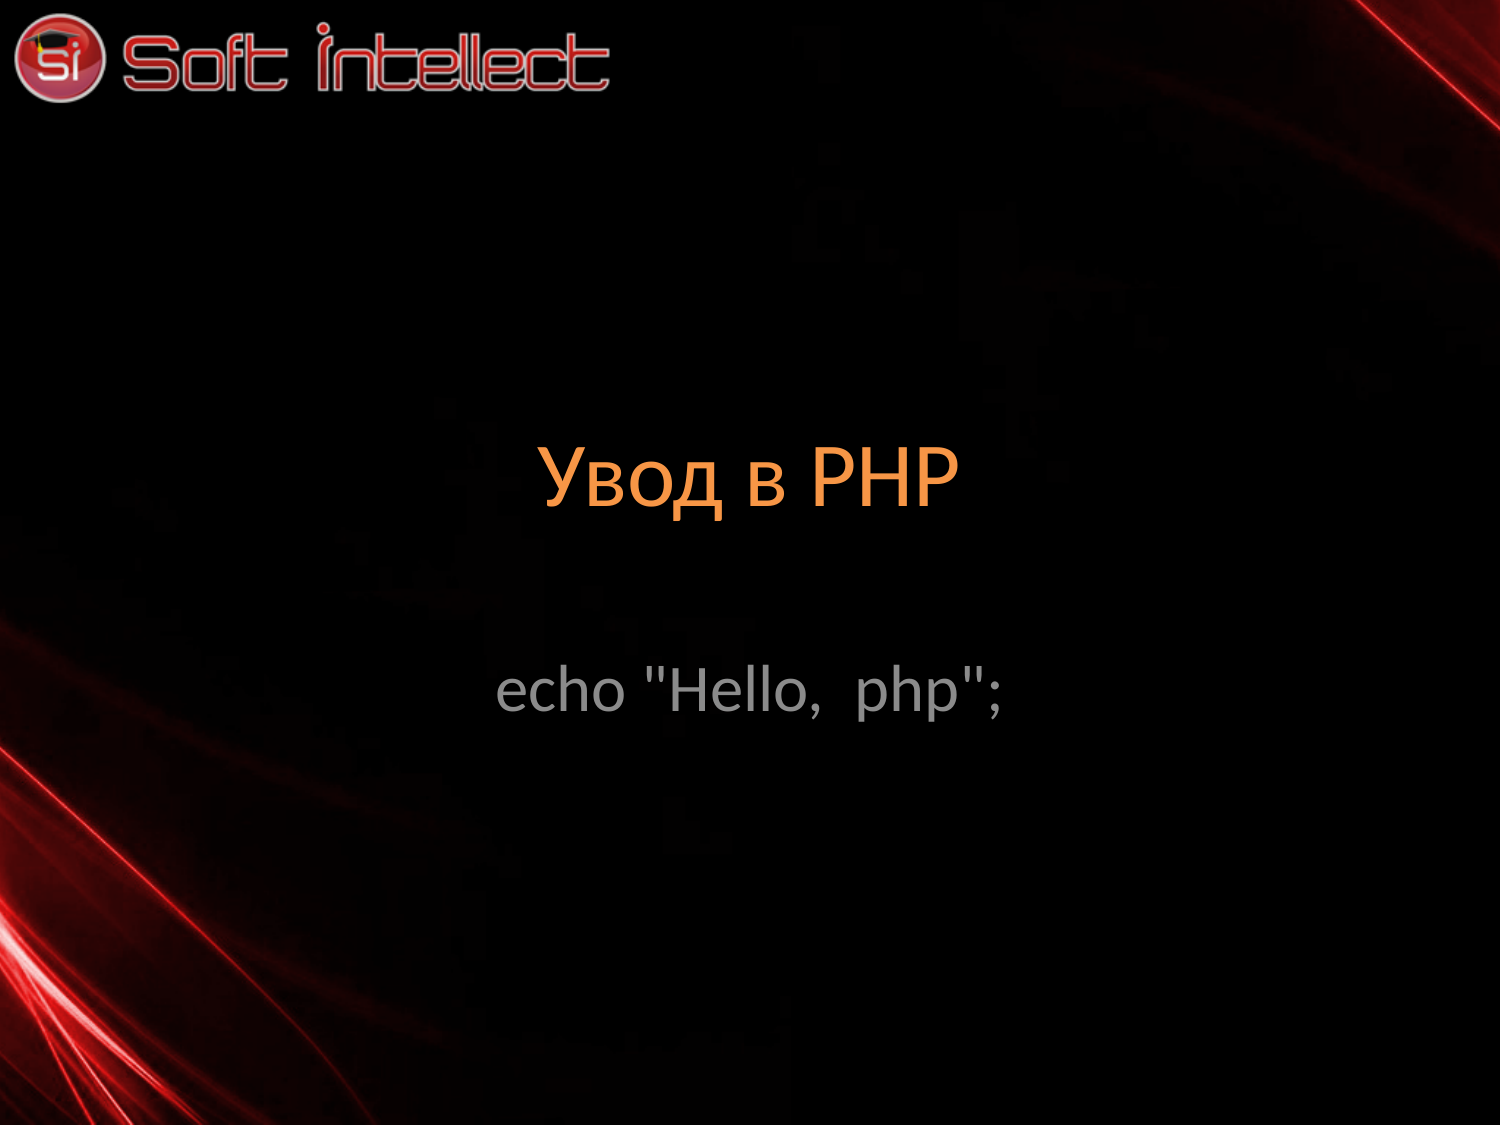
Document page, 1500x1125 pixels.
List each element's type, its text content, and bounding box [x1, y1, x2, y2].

picture [0, 0, 1500, 1125]
text_box echo "Hello, php"; [225, 637, 1275, 925]
text_box Увод в PHP [112, 349, 1388, 591]
